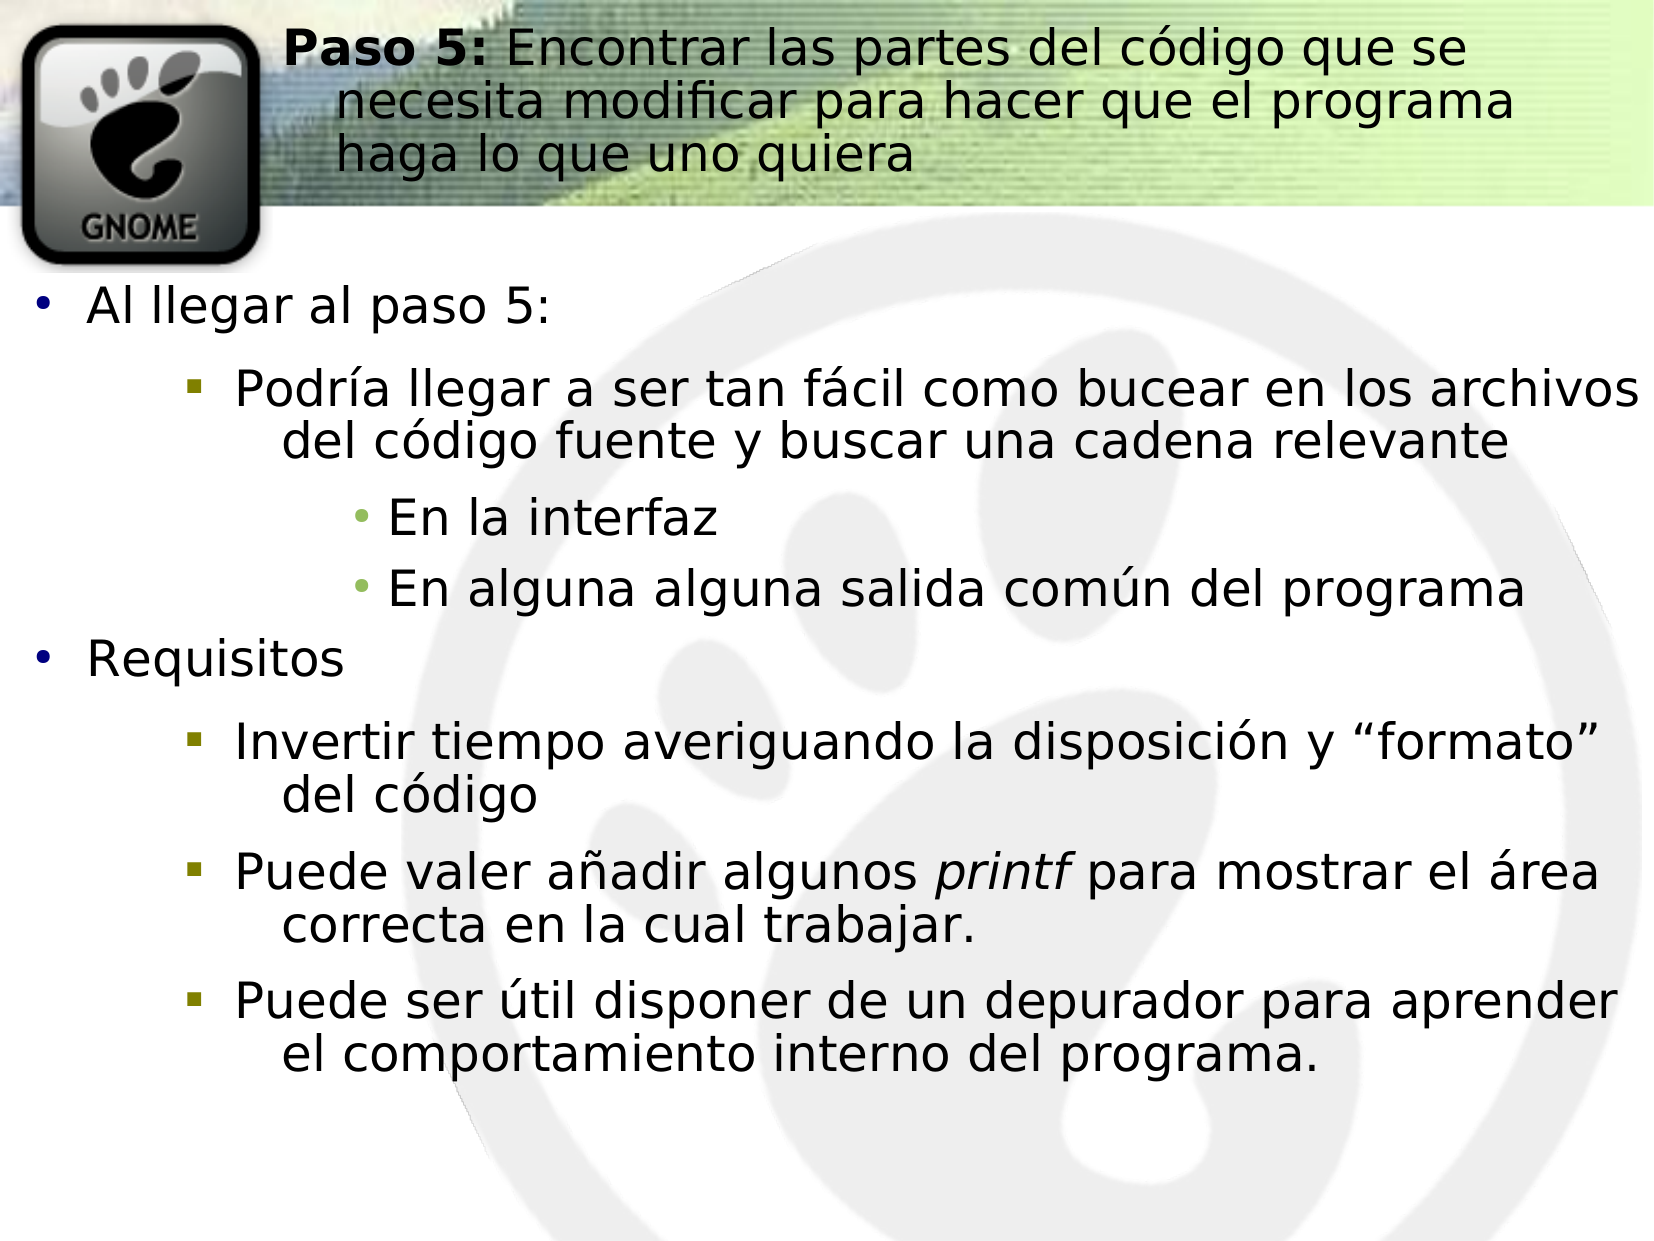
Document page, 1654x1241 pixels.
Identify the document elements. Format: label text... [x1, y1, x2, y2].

list Al llegar al paso 5: Podría llegar a ser tan fácil como bucear en los archivos del código fuente y buscar una cadena relevante En la interfaz En alguna alguna salida común del programa Requisitos Invertir tiempo averiguando la disposición y “formato” del código Puede valer añadir algunos printf para mostrar el área correcta en la cual trabajar. Puede ser útil disponer de un depurador para aprender el comportamiento interno del programa. [0, 280, 1653, 1240]
picture [0, 0, 1654, 280]
title Paso 5: Encontrar las partes del código que se necesita modificar para hacer que el programa haga lo que uno quiera [265, 0, 1653, 207]
